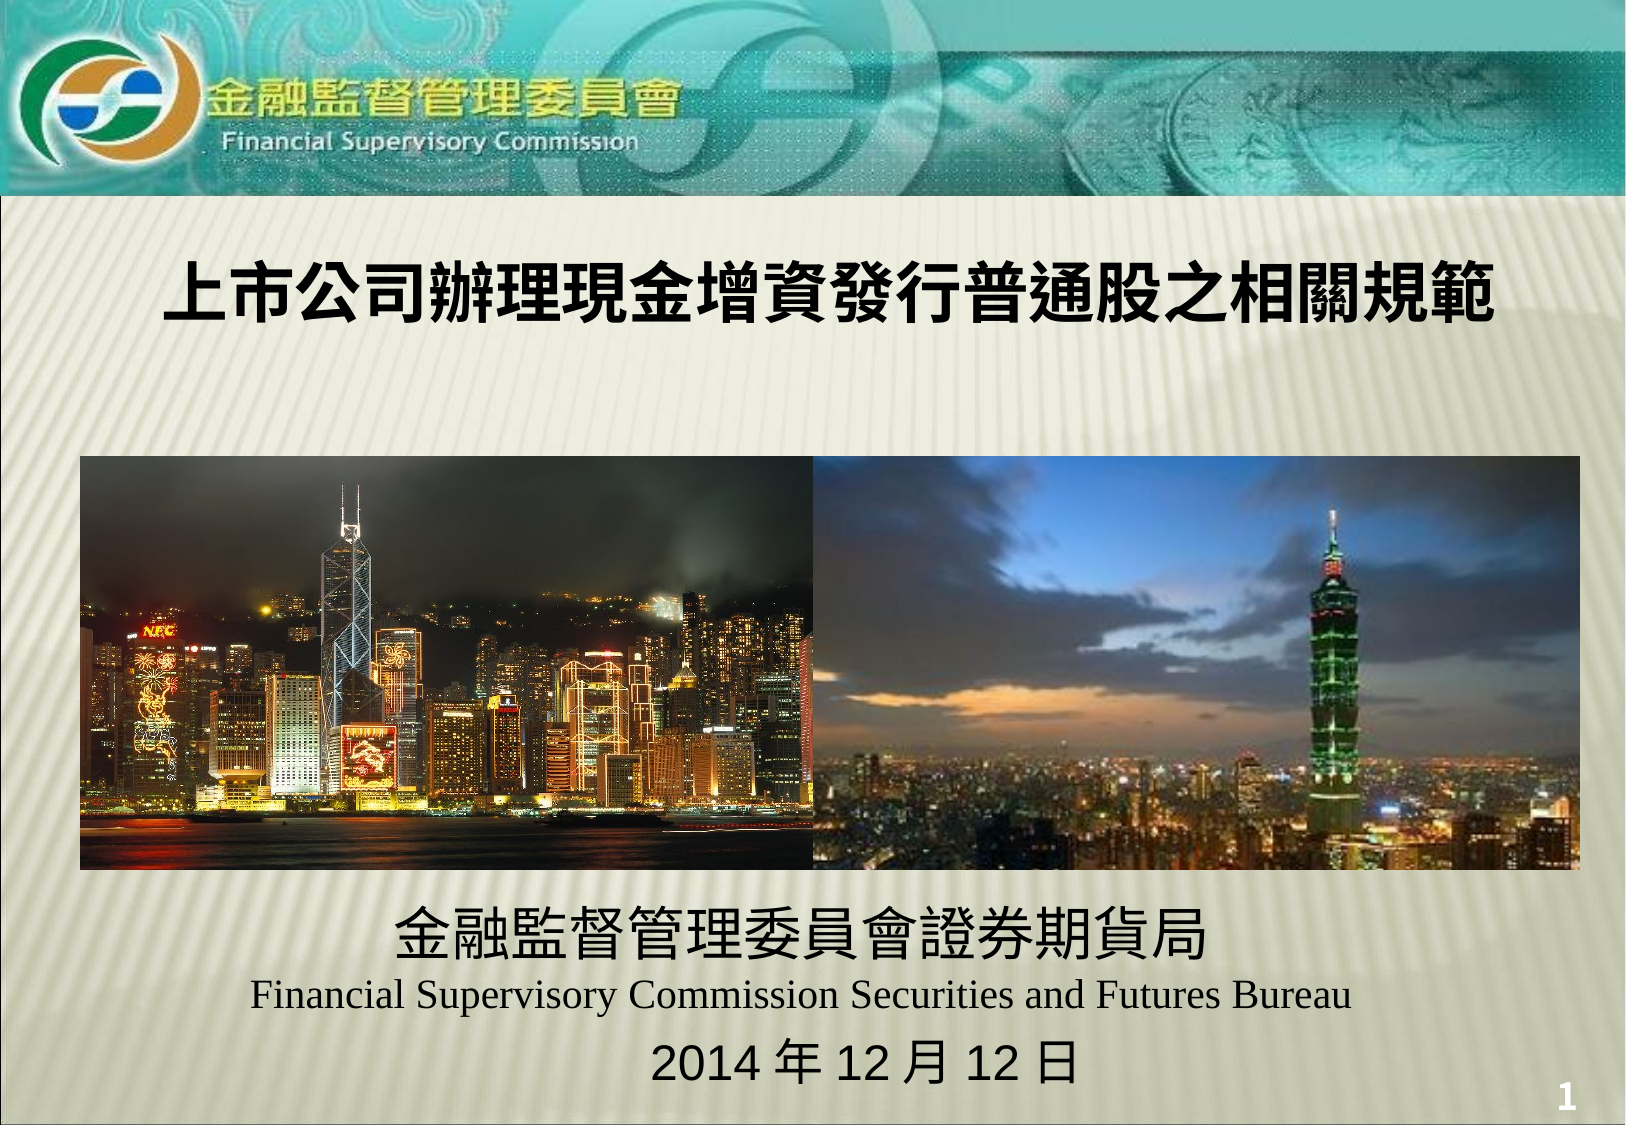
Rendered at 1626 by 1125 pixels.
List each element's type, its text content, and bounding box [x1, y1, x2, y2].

text_box 2014年12月12日 [635, 1025, 1098, 1099]
picture [0, 0, 1626, 1125]
text_box 上市公司辦理現金增資發行普通股之相關規範 [32, 243, 1626, 339]
text_box 金融監督管理委員會證券期貨局 Financial Supervisory Commission Securities and Futures Bureau [235, 889, 1369, 1025]
